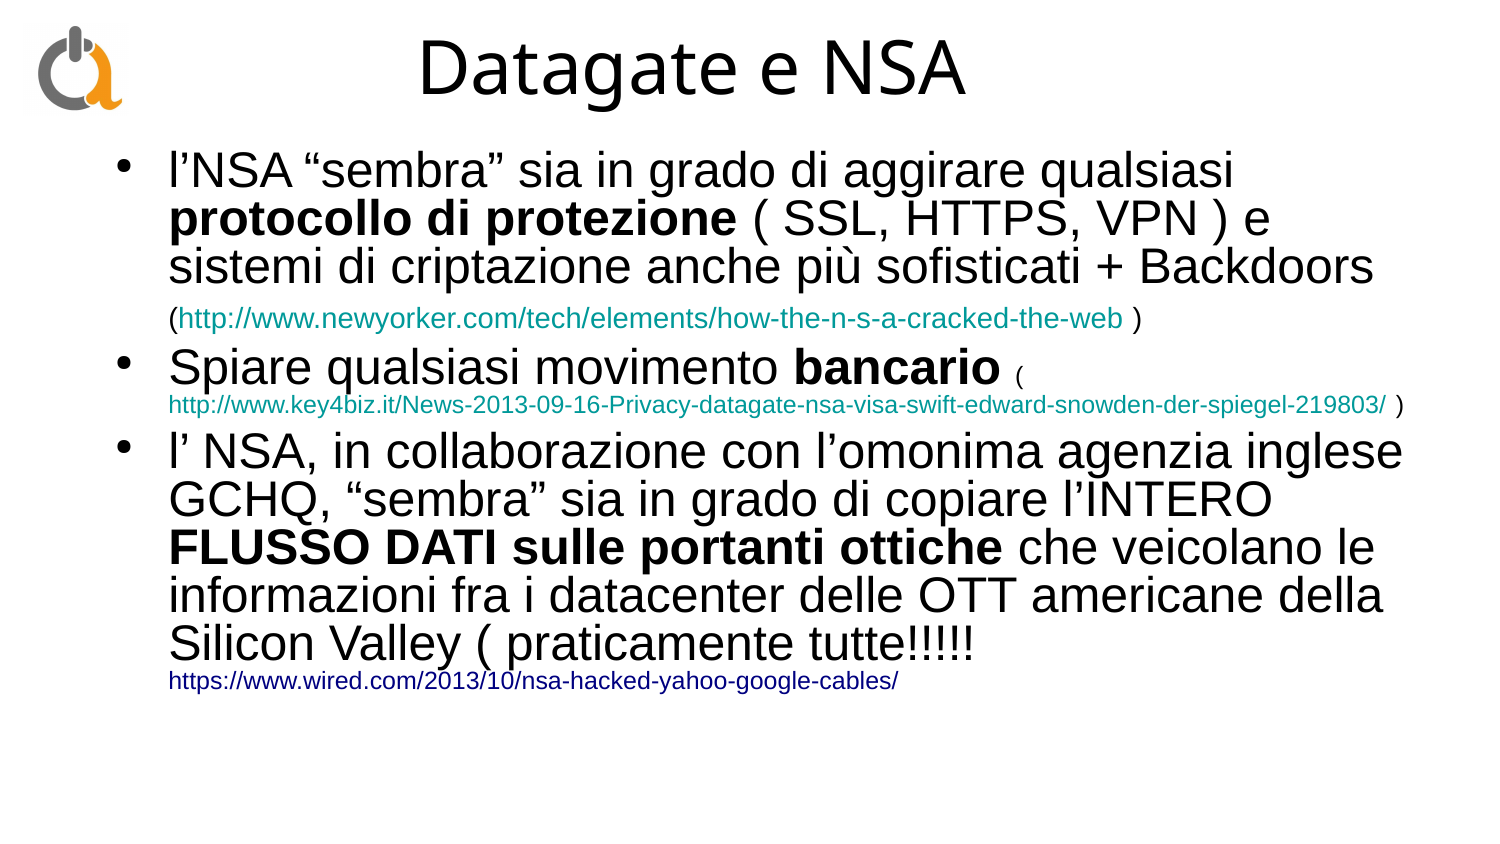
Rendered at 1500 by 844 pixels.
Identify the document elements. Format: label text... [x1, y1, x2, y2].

title Datagate e NSA [366, 0, 1414, 129]
picture [23, 23, 129, 116]
list l’NSA “sembra” sia in grado di aggirare qualsiasi protocollo di protezione ( SSL, HTTPS, VPN ) e sistemi di criptazione anche più sofisticati + Backdoors (http://www.newyorker.com/tech/elements/how-the-n-s-a-cracked-the-web ) Spiare qualsiasi movimento bancario (http://www.key4biz.it/News-2013-09-16-Privacy-datagate-nsa-visa-swift-edward-snowden-der-spiegel-219803/ ) l’ NSA, in collaborazione con l’omonima agenzia inglese GCHQ, “sembra” sia in grado di copiare l’INTERO FLUSSO DATI sulle portanti ottiche che veicolano le informazioni fra i datacenter delle OTT americane della Silicon Valley ( praticamente tutte!!!!! https://www.wired.com/2013/10/nsa-hacked-yahoo-google-cables/ [82, 141, 1453, 771]
